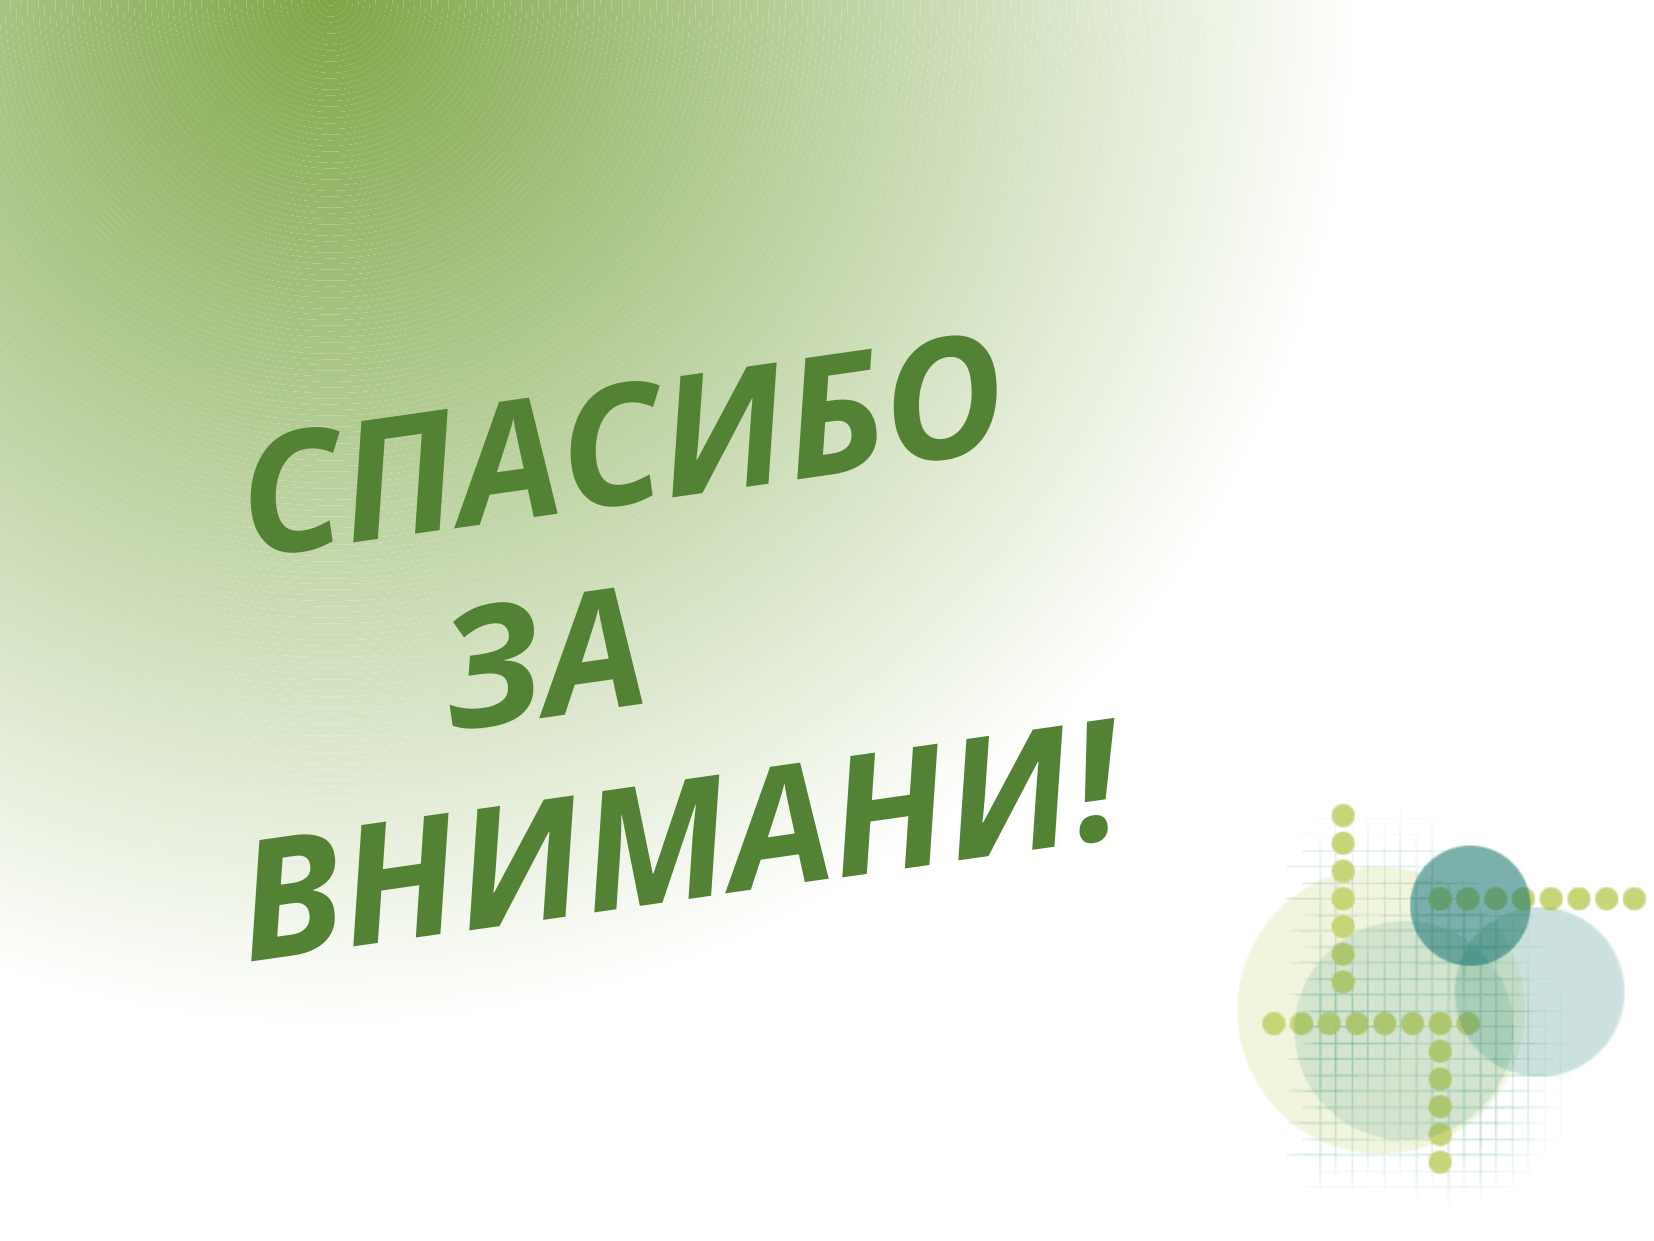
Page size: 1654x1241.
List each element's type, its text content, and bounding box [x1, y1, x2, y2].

title СПАСИБО ЗА ВНИМАНИ! [93, 265, 1190, 900]
